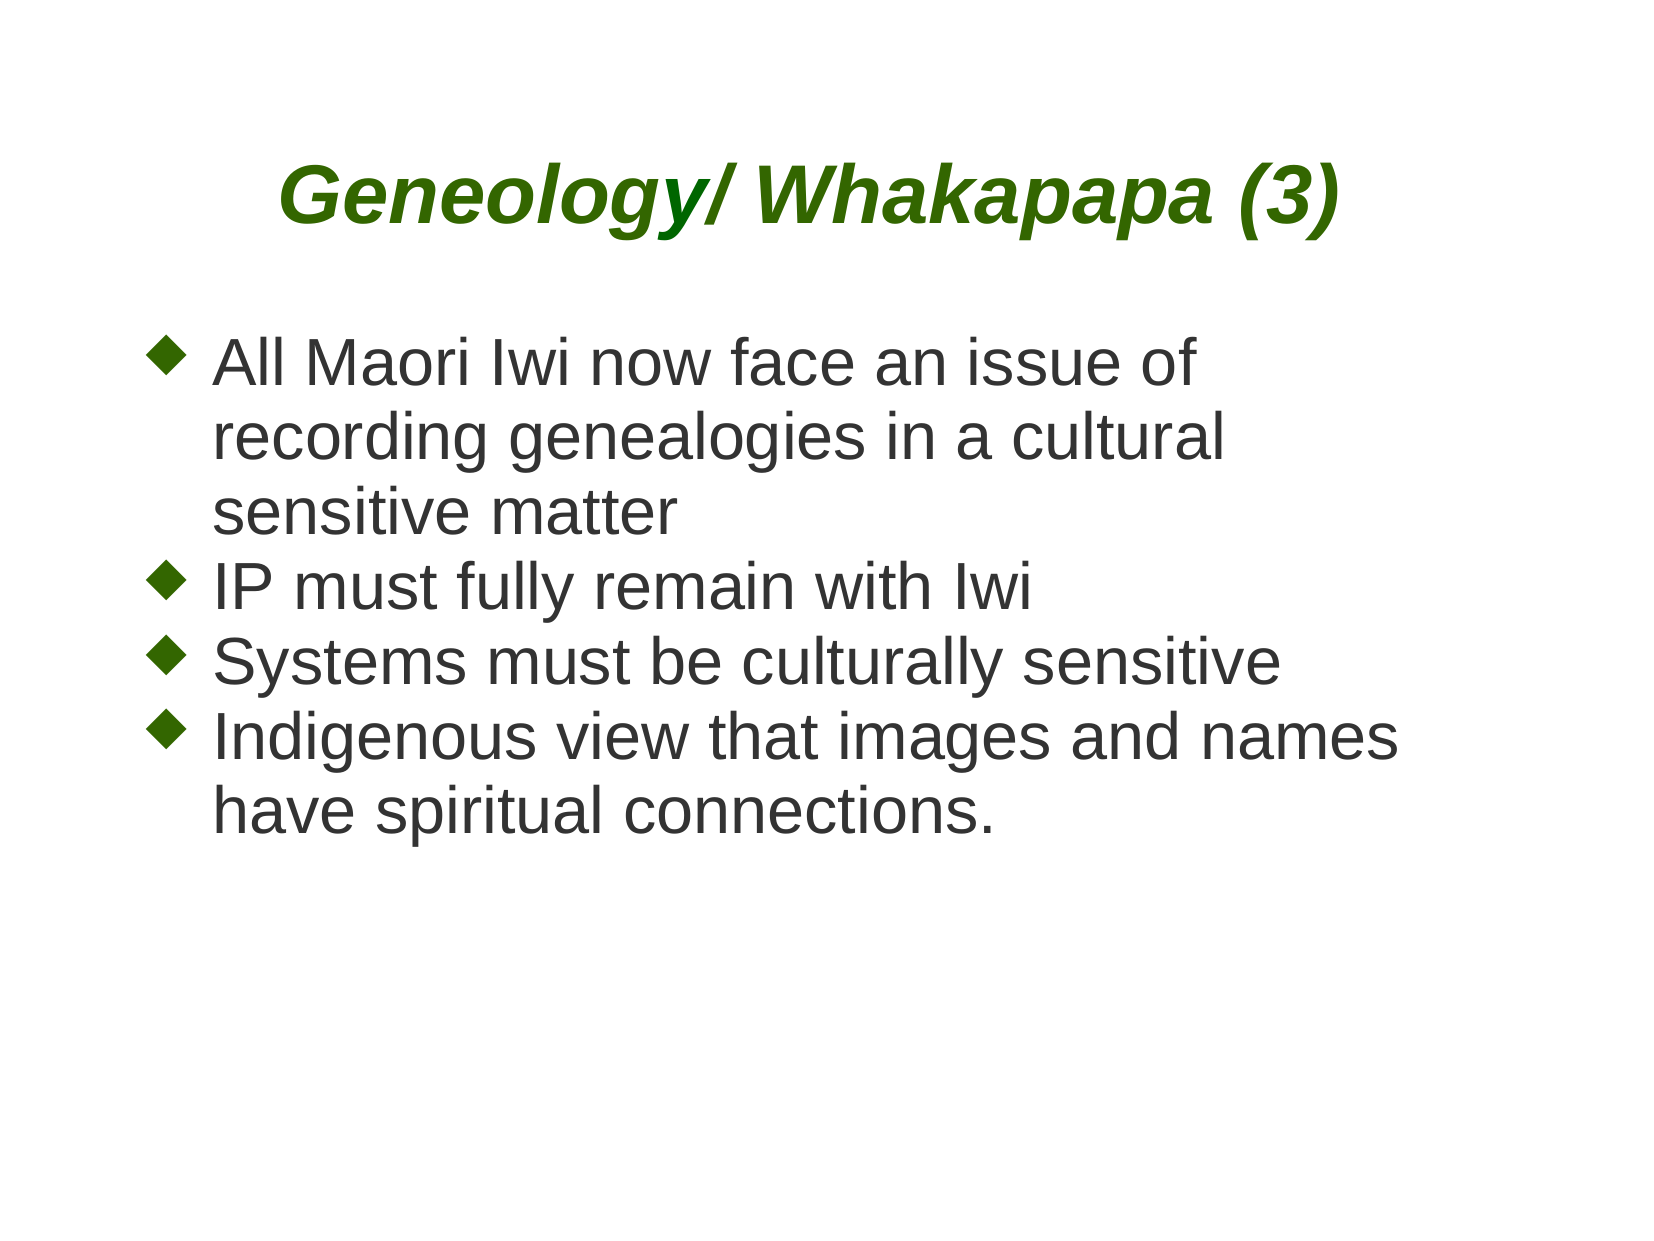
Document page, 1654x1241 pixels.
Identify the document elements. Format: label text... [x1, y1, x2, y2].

list All Maori Iwi now face an issue of recording genealogies in a cultural sensitive matter IP must fully remain with Iwi Systems must be culturally sensitive Indigenous view that images and names have spiritual connections. [129, 324, 1489, 975]
title Geneology/ Whakapapa (3) [82, 90, 1536, 298]
